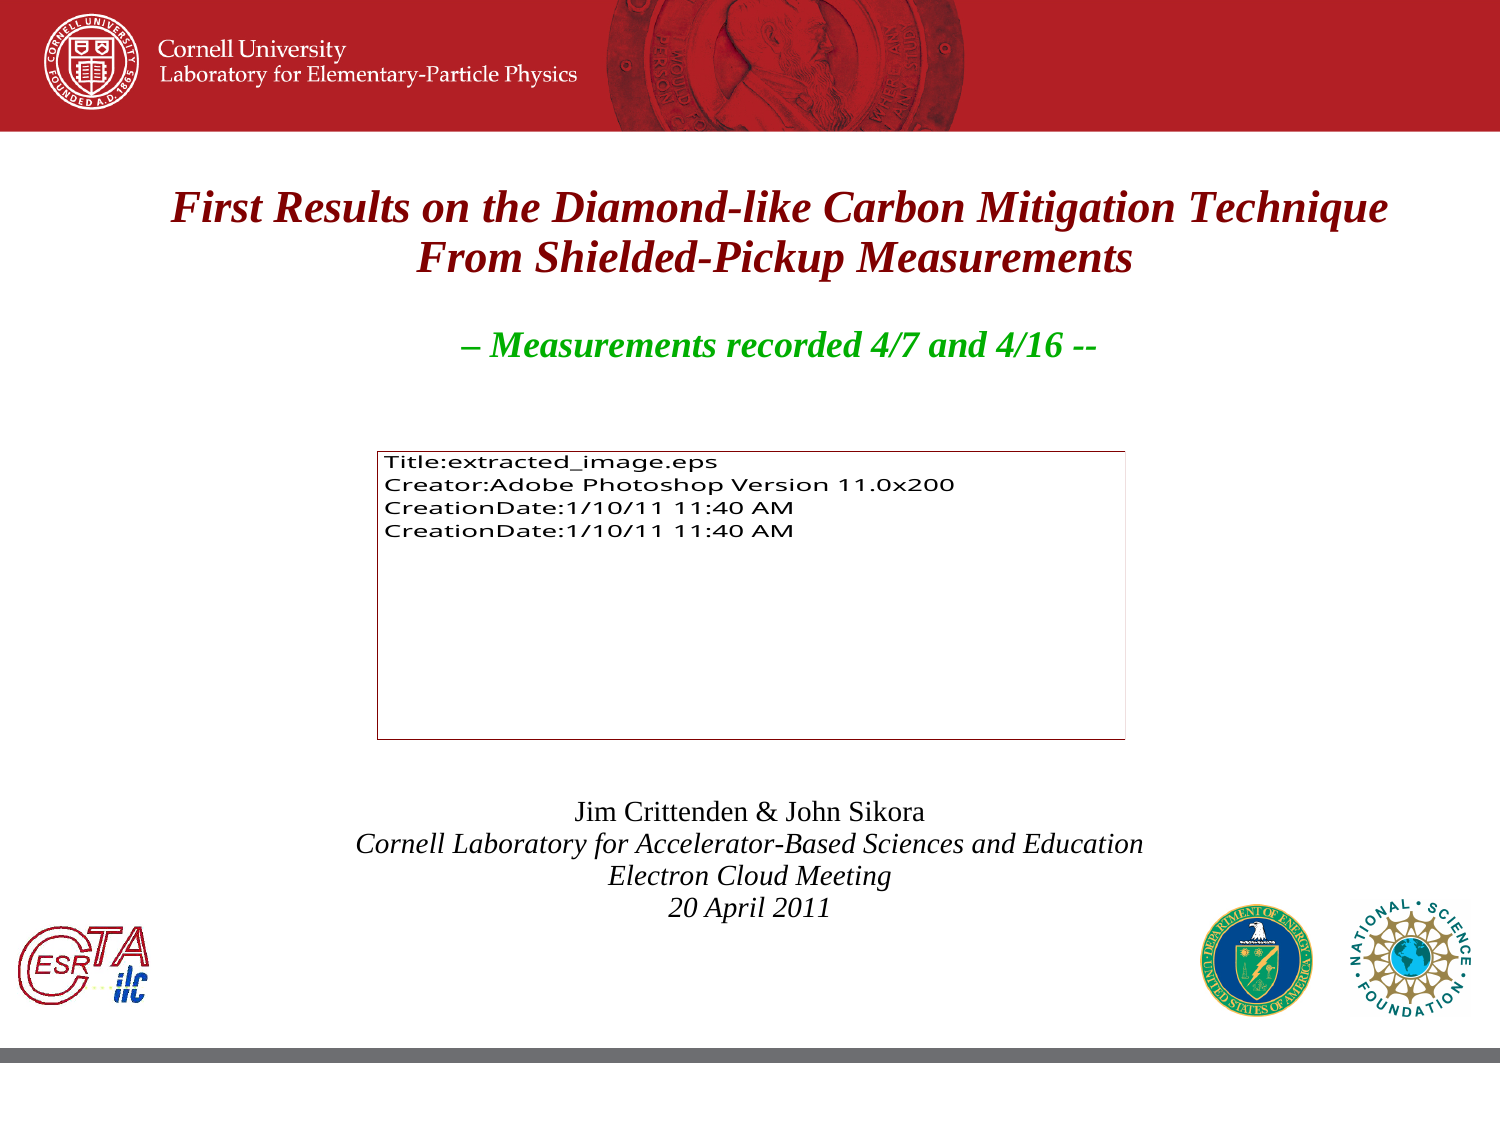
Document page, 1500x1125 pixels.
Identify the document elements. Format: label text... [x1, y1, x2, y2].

picture [1350, 899, 1471, 1017]
picture [0, 0, 1500, 132]
picture [1200, 904, 1313, 1017]
subtitle Jim Crittenden & John Sikora Cornell Laboratory for Accelerator-Based Sciences and Education Electron Cloud Meeting 20 April 2011 [300, 787, 1201, 979]
title First Results on the Diamond-like Carbon Mitigation Technique From Shielded-Pickup Measurements – Measurements recorded 4/7 and 4/16 -- [60, 135, 1500, 413]
picture [8, 899, 151, 1036]
picture [375, 450, 1126, 740]
